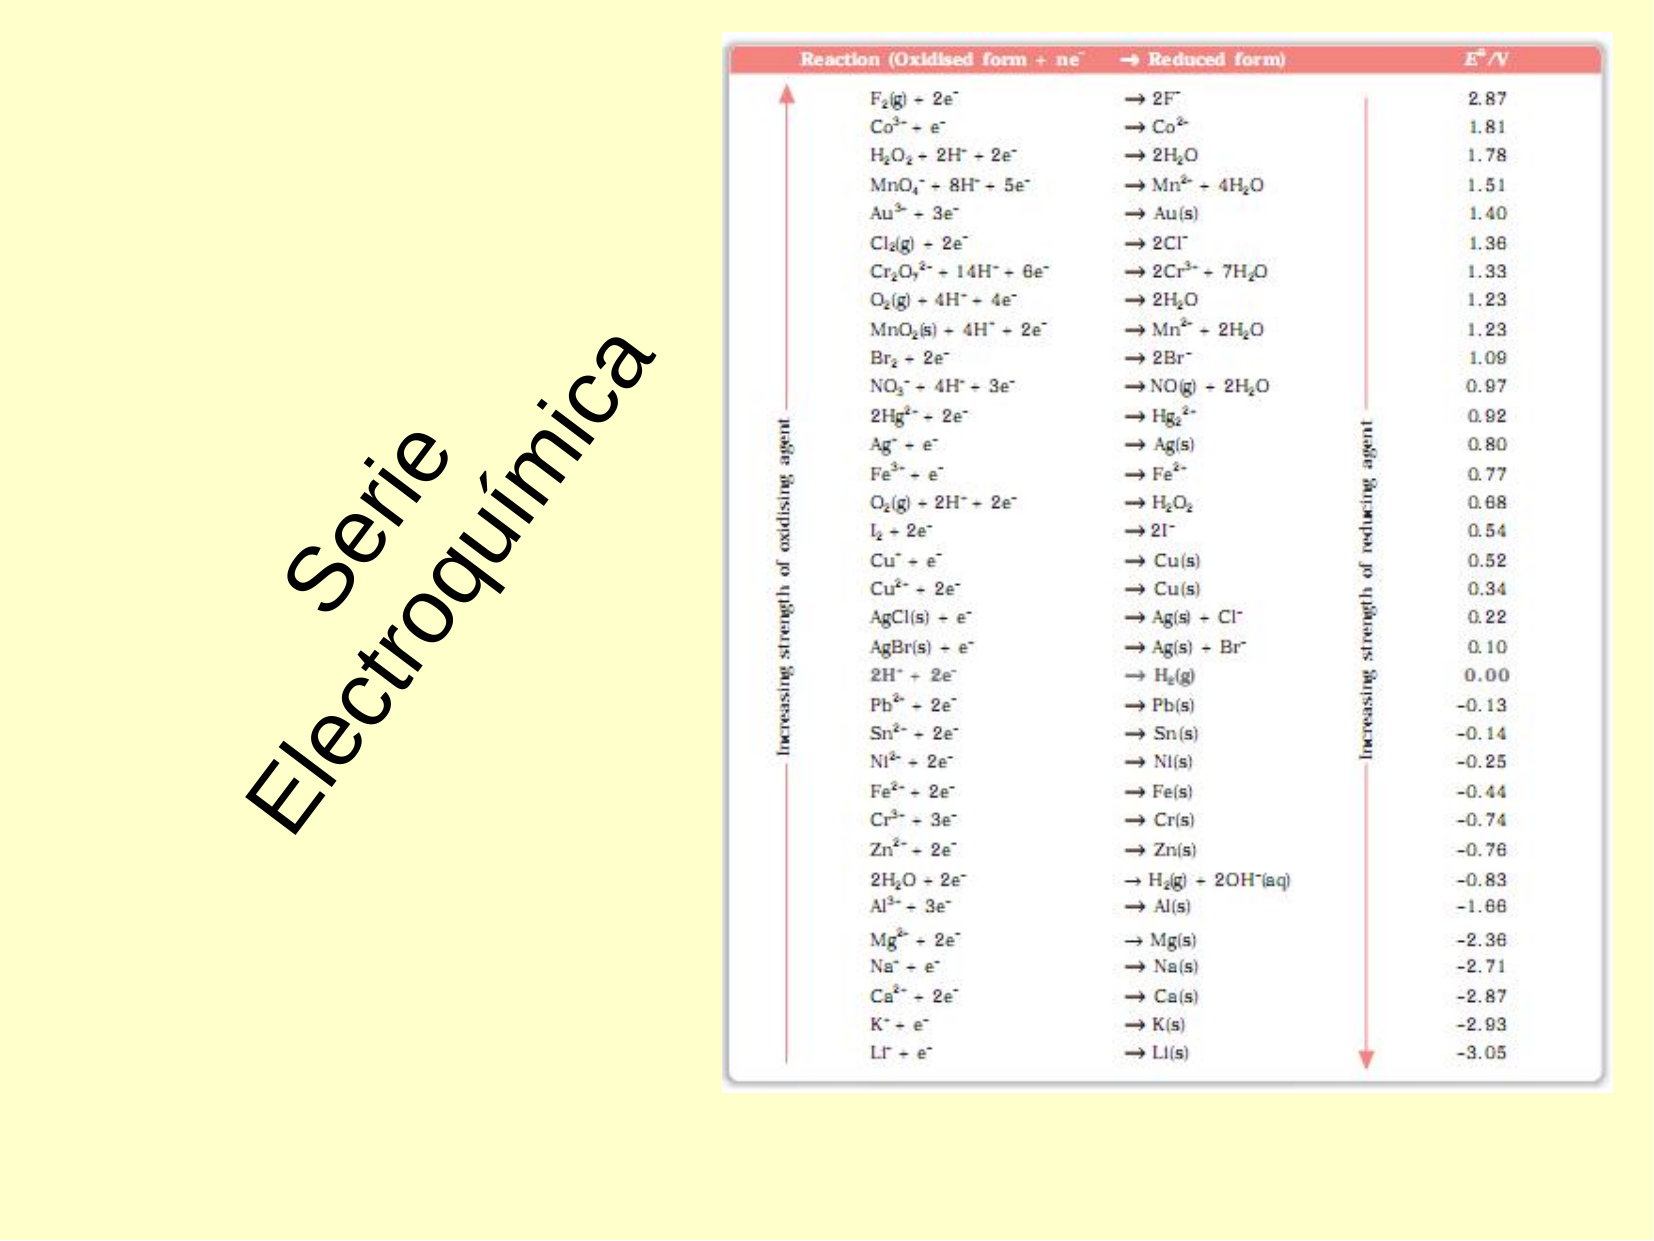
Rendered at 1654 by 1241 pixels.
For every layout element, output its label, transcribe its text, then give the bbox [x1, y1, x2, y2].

title Serie Electroquímica [137, 236, 680, 861]
picture [722, 32, 1613, 1093]
